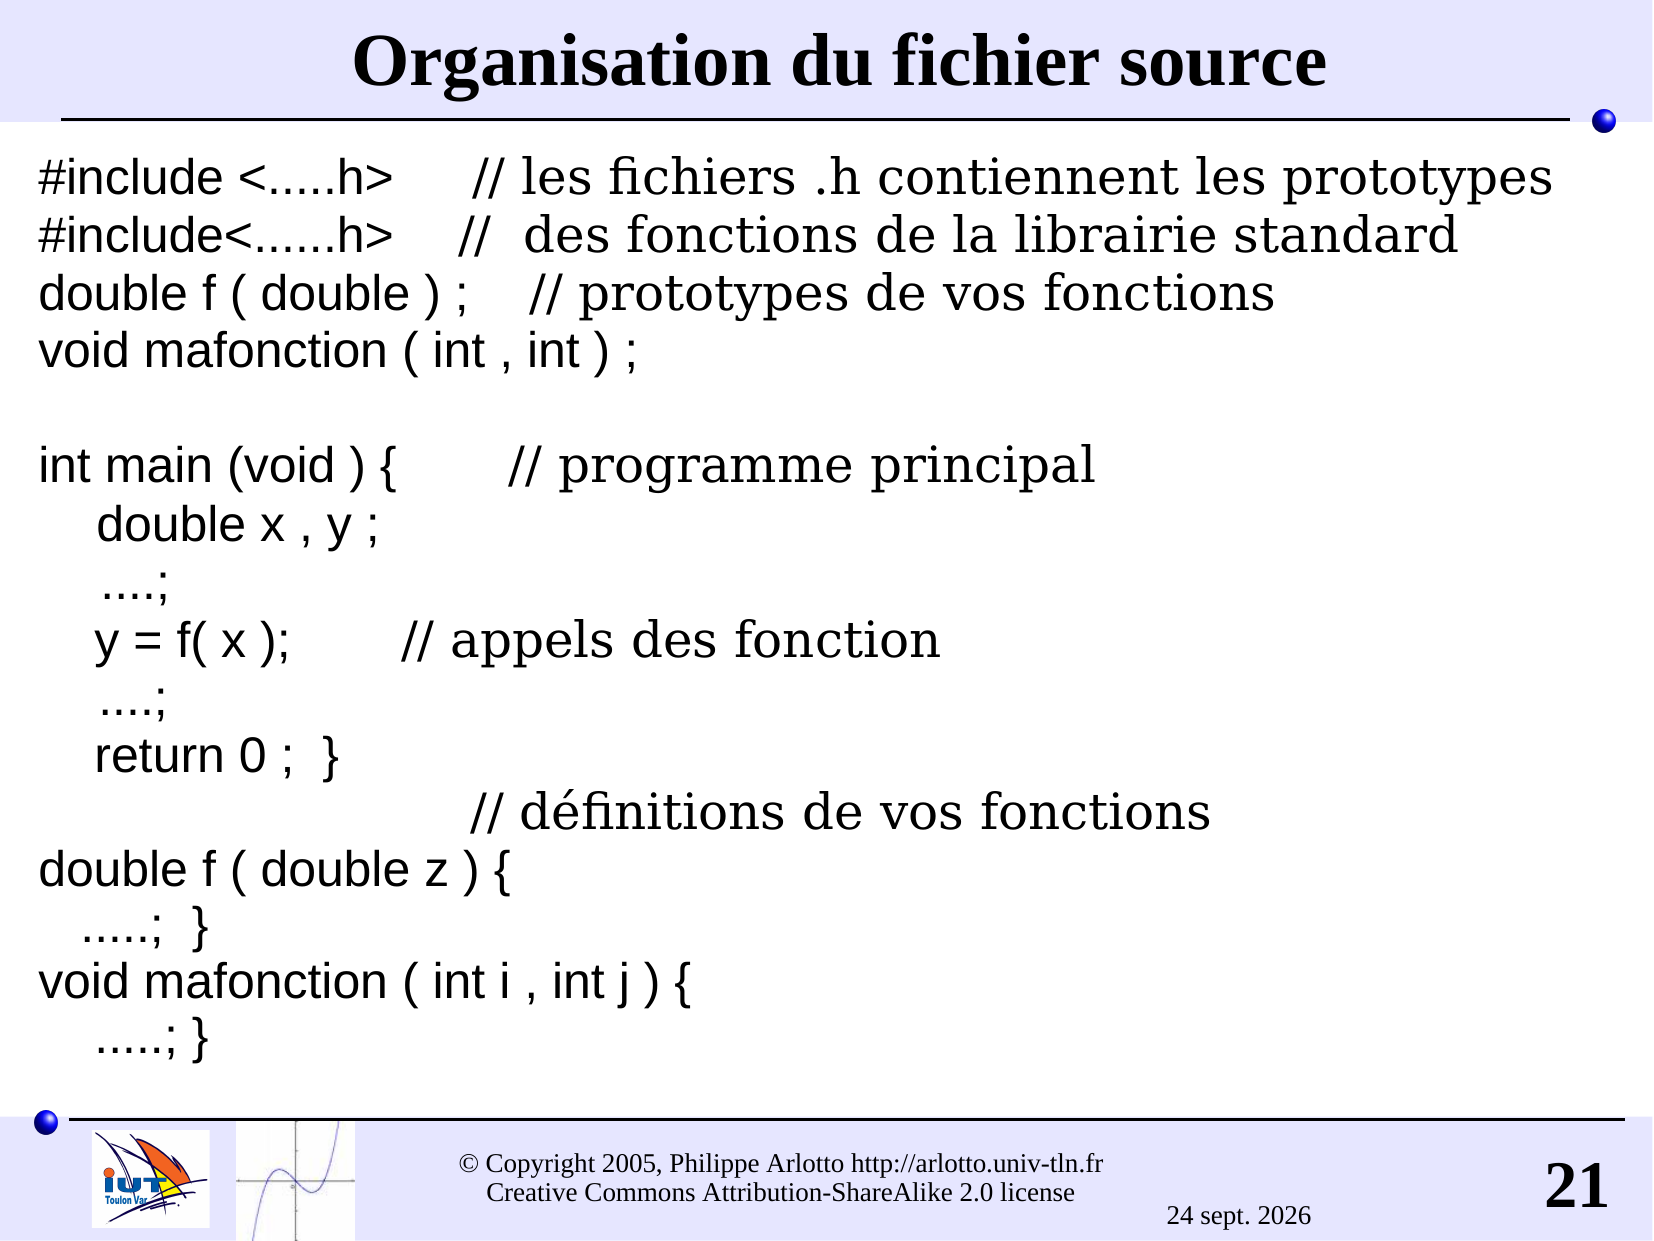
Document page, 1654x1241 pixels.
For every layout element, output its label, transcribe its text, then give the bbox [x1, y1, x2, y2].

text_box #include <.....h> // les fichiers .h contiennent les prototypes #include<......h> // des fonctions de la librairie standard double f ( double ) ; // prototypes de vos fonctions void mafonction ( int , int ) ; int main (void ) { // programme principal double x , y ; ....; y = f( x ); // appels des fonction ....; return 0 ; } // définitions de vos fonctions double f ( double z ) { .....; } void mafonction ( int i , int j ) { .....; } [38, 147, 1557, 1065]
title Organisation du fichier source [95, 11, 1585, 110]
picture [236, 1121, 355, 1241]
